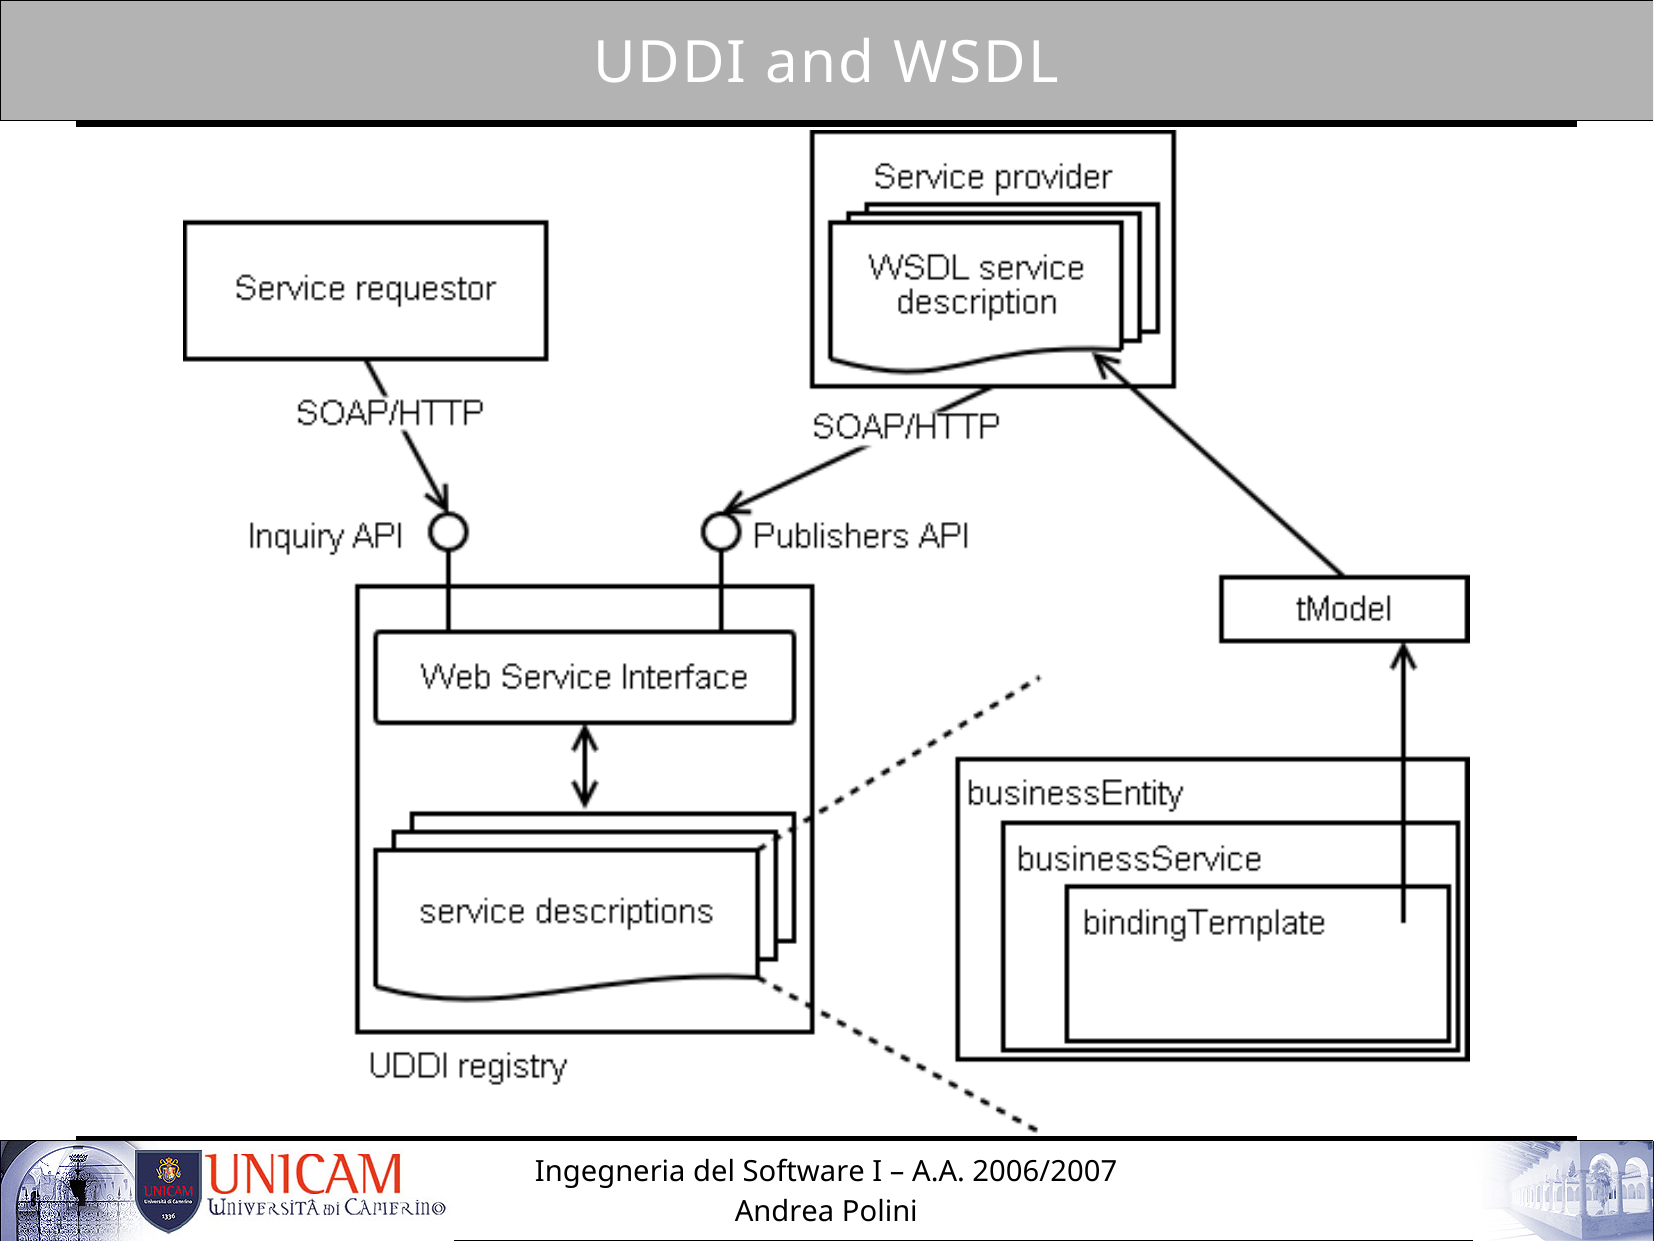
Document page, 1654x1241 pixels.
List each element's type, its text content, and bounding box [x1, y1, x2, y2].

picture [183, 130, 1470, 1135]
picture [0, 1141, 454, 1241]
title UDDI and WSDL [0, 0, 1653, 121]
picture [1473, 1141, 1654, 1241]
